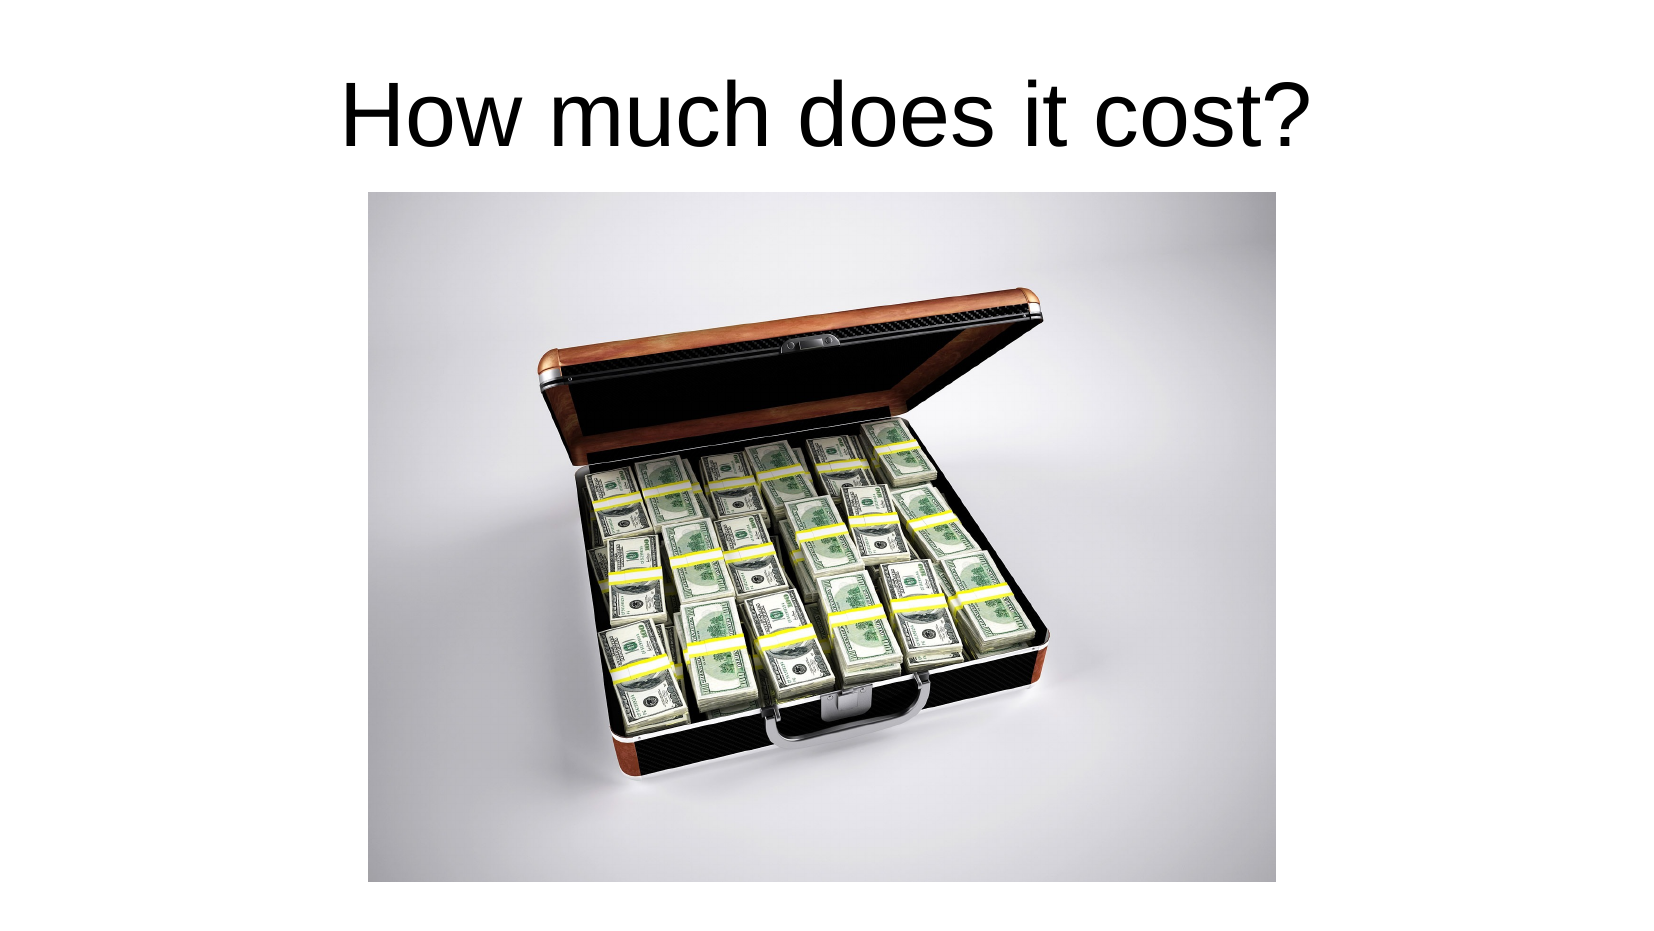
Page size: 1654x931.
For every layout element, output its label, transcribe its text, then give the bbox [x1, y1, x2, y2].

picture [368, 192, 1276, 882]
title How much does it cost? [82, 37, 1571, 193]
